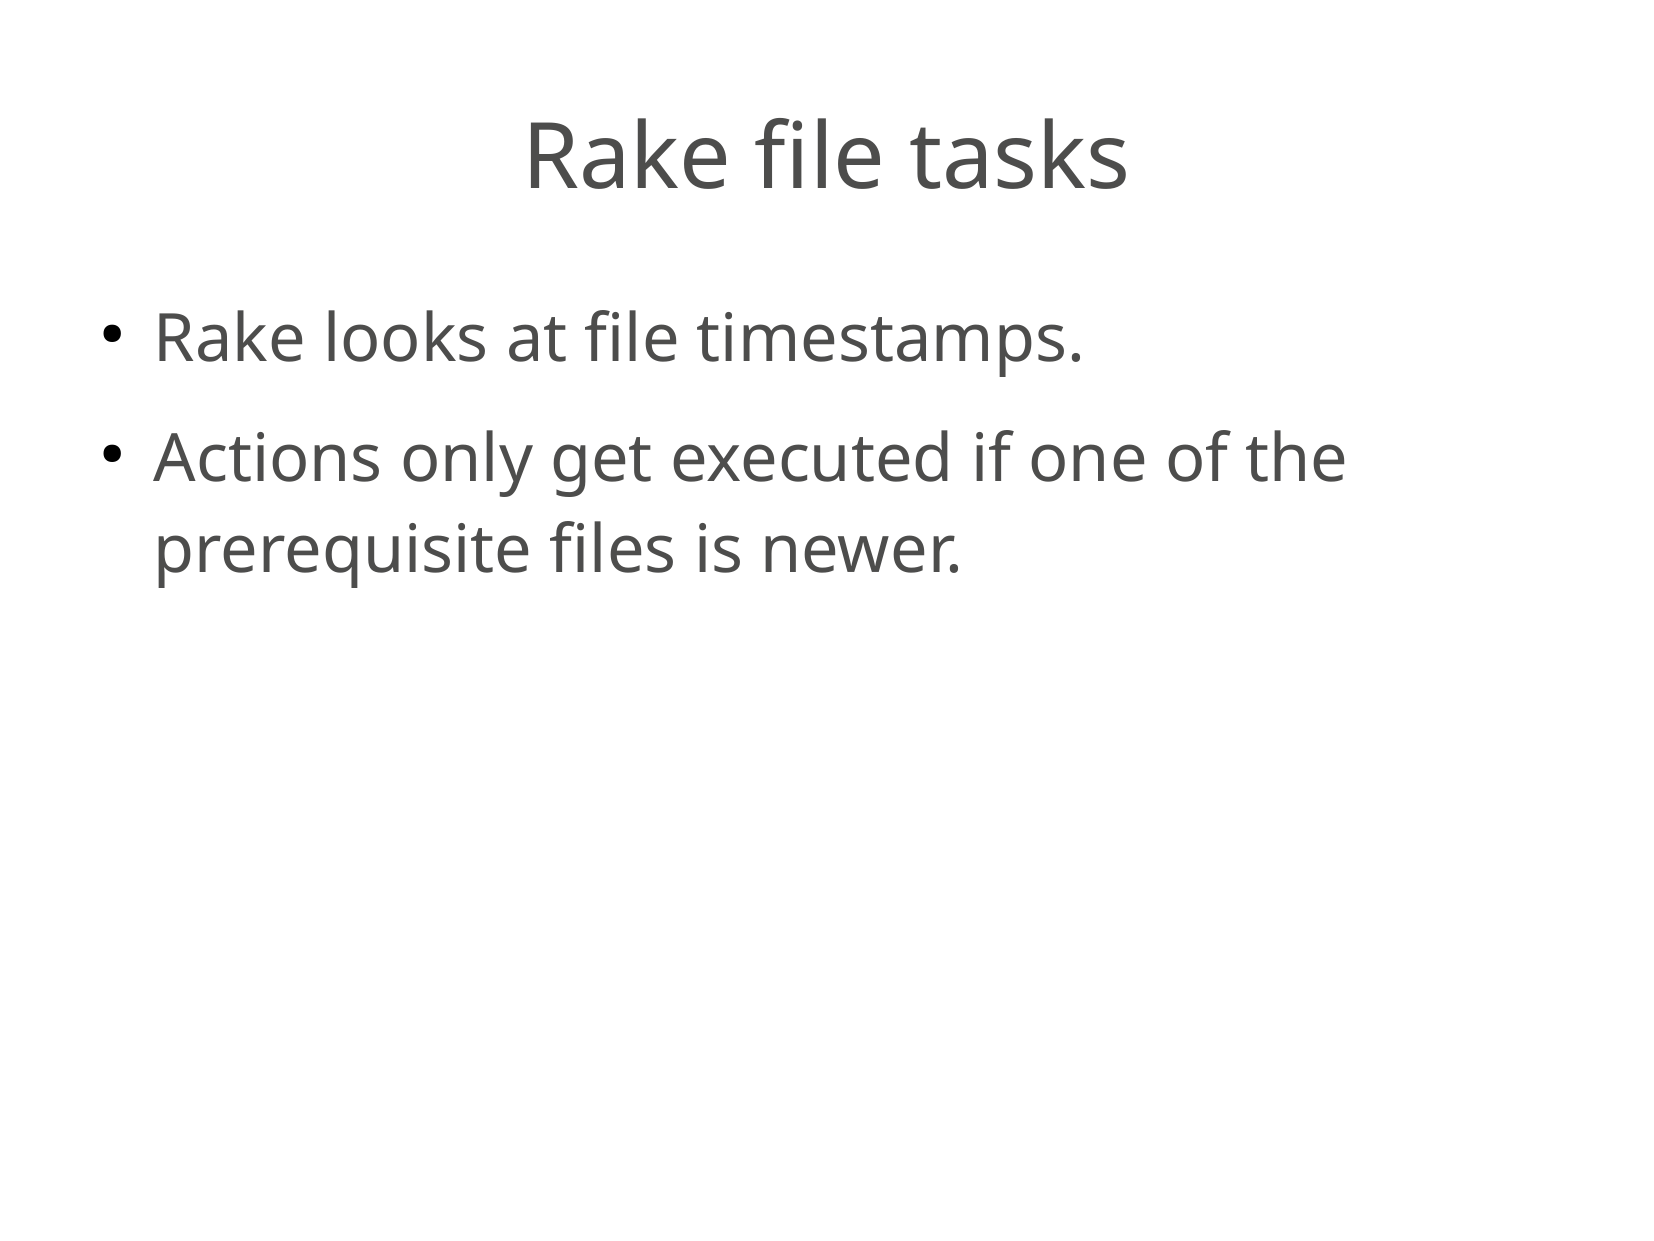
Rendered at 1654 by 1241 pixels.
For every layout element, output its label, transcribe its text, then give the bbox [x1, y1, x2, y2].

list Rake looks at file timestamps. Actions only get executed if one of the prerequisite files is newer. [82, 290, 1606, 721]
title Rake file tasks [82, 49, 1571, 257]
